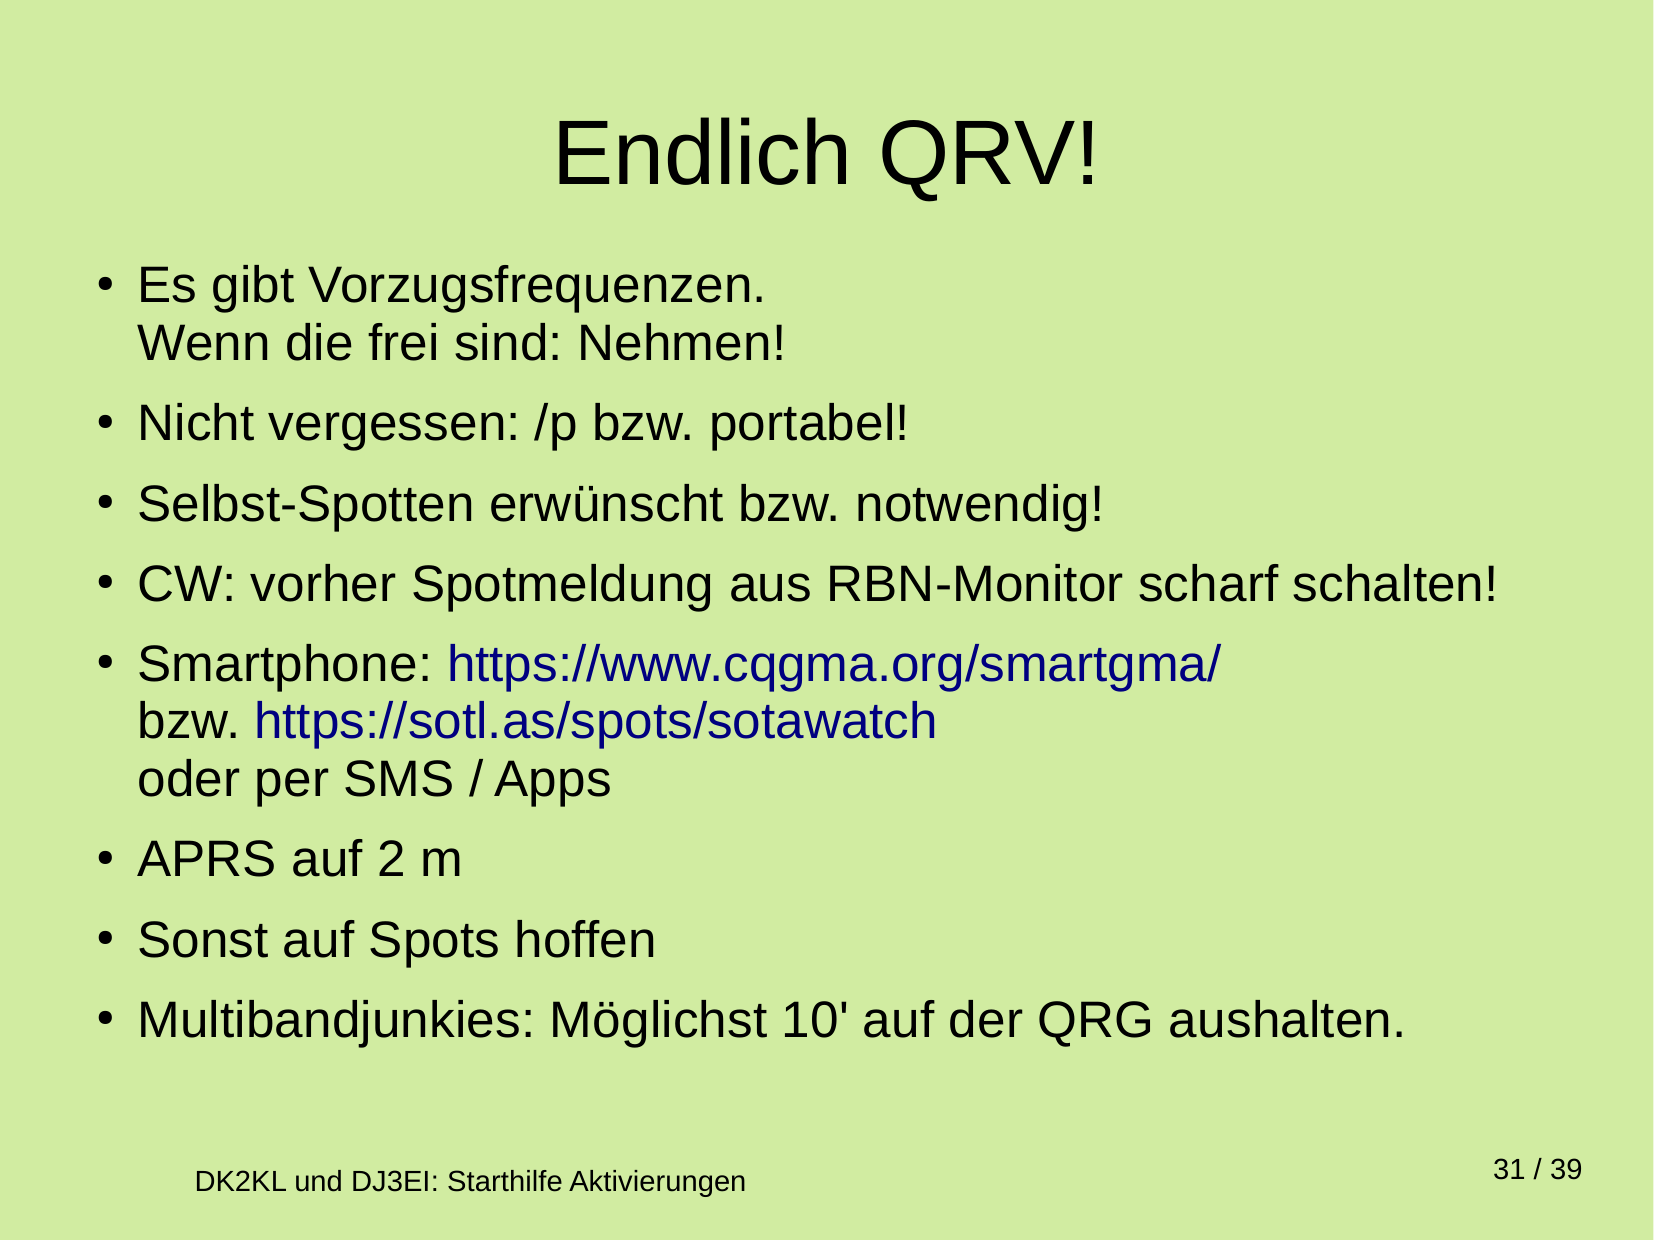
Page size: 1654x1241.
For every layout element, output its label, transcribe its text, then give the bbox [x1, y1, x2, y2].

title Endlich QRV! [82, 49, 1571, 256]
list Es gibt Vorzugsfrequenzen. Wenn die frei sind: Nehmen! Nicht vergessen: /p bzw. portabel! Selbst-Spotten erwünscht bzw. notwendig! CW: vorher Spotmeldung aus RBN-Monitor scharf schalten! Smartphone: https://www.cqgma.org/smartgma/ bzw. https://sotl.as/spots/sotawatch oder per SMS / Apps APRS auf 2 m Sonst auf Spots hoffen Multibandjunkies: Möglichst 10' auf der QRG aushalten. [82, 256, 1571, 1060]
